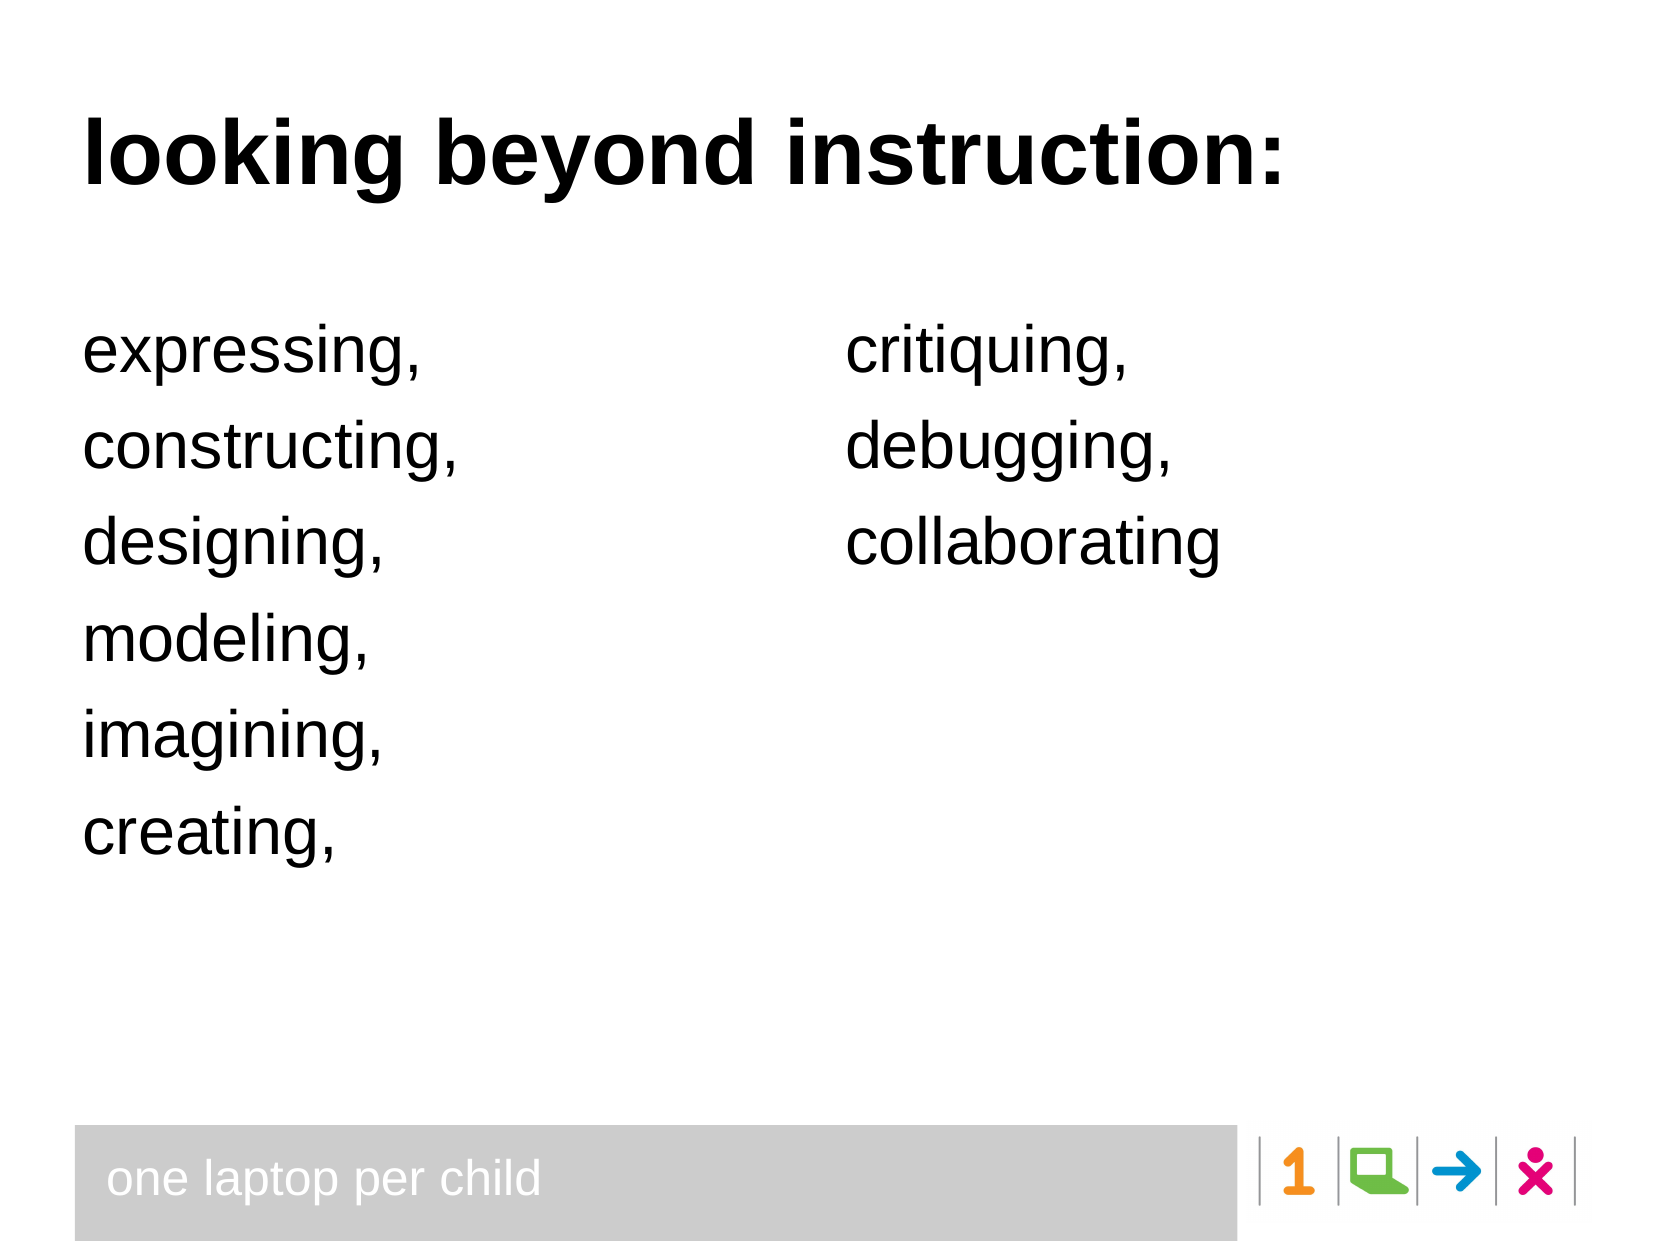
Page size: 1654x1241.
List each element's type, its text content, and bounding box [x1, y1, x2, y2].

list critiquing, debugging, collaborating [845, 290, 1572, 1094]
picture [1246, 1120, 1592, 1223]
title looking beyond instruction: [82, 49, 1571, 257]
list expressing, constructing, designing, modeling, imagining, creating, [82, 290, 809, 1109]
